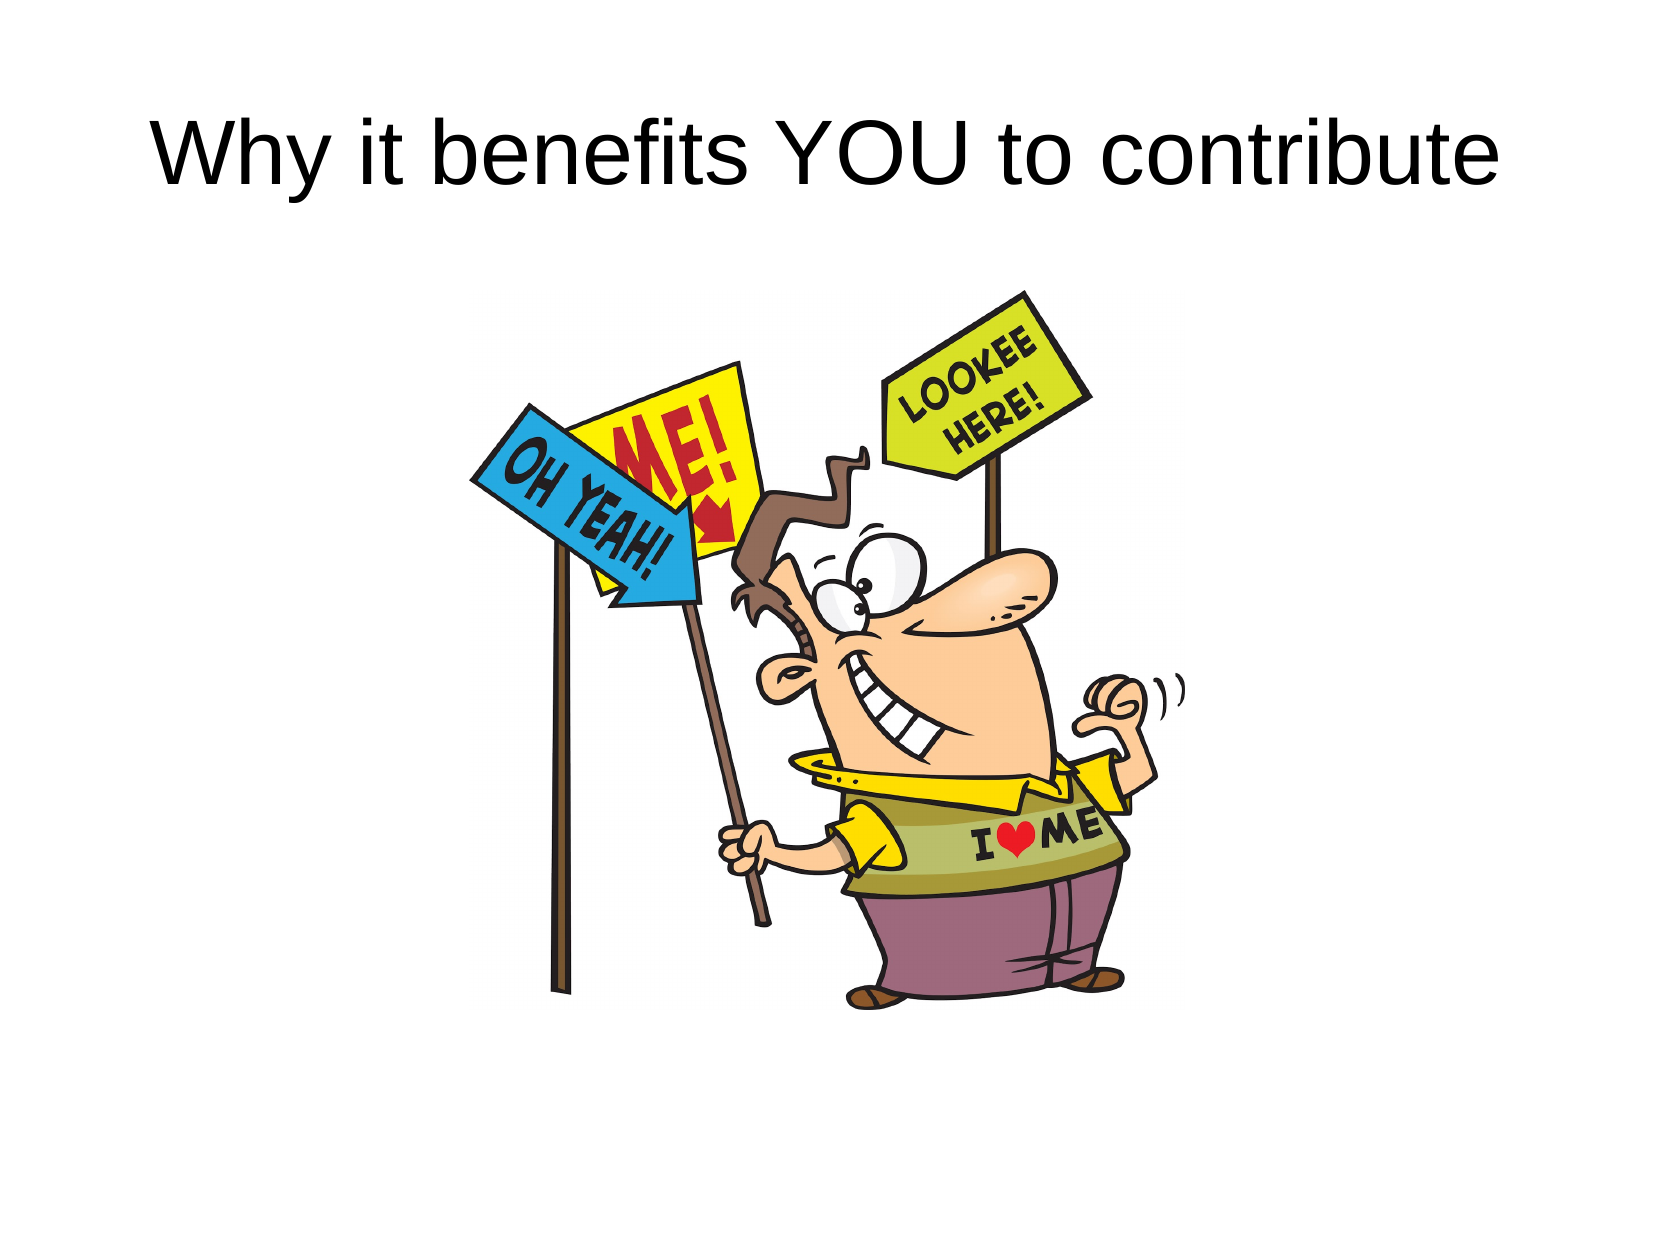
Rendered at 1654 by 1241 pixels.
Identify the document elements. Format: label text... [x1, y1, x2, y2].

title Why it benefits YOU to contribute [82, 49, 1571, 257]
picture [469, 290, 1185, 1010]
